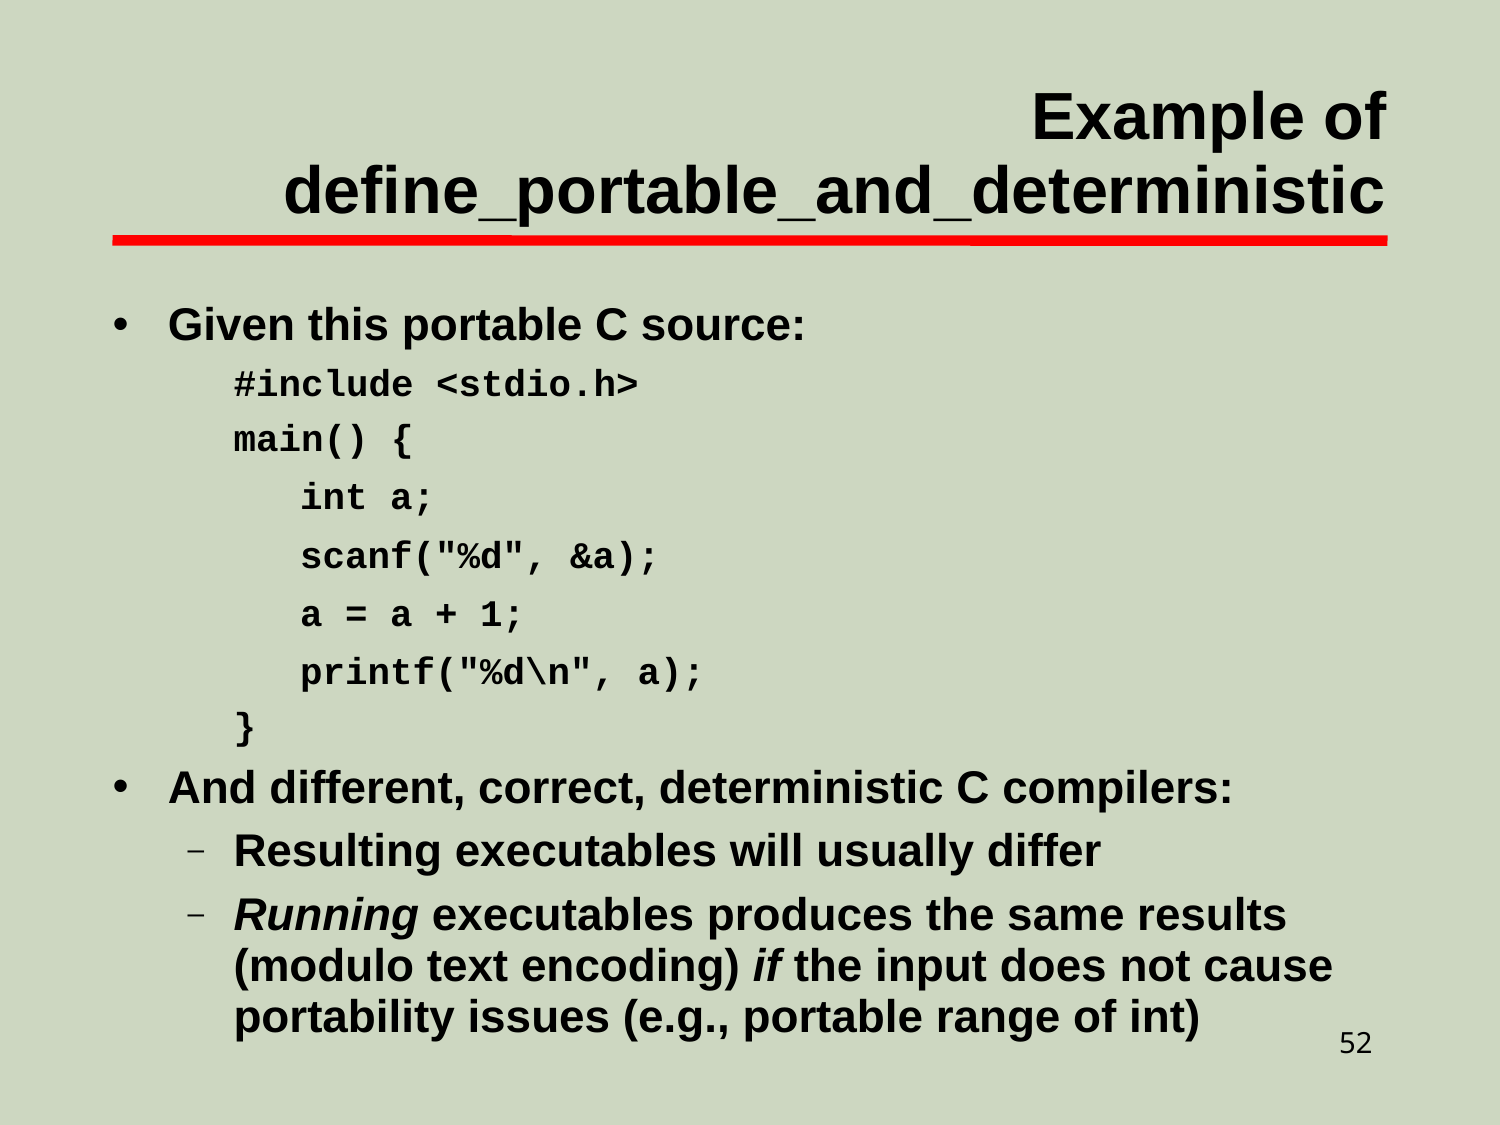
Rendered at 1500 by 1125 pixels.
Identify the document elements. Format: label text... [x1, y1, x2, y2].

title Example of define_portable_and_deterministic [124, 80, 1387, 229]
list Given this portable C source: #include <stdio.h> main() { int a; scanf("%d", &a); a = a + 1; printf("%d\n", a); } And different, correct, deterministic C compilers: Resulting executables will usually differ Running executables produces the same results (modulo text encoding) if the input does not cause portability issues (e.g., portable range of int) [112, 299, 1387, 1099]
